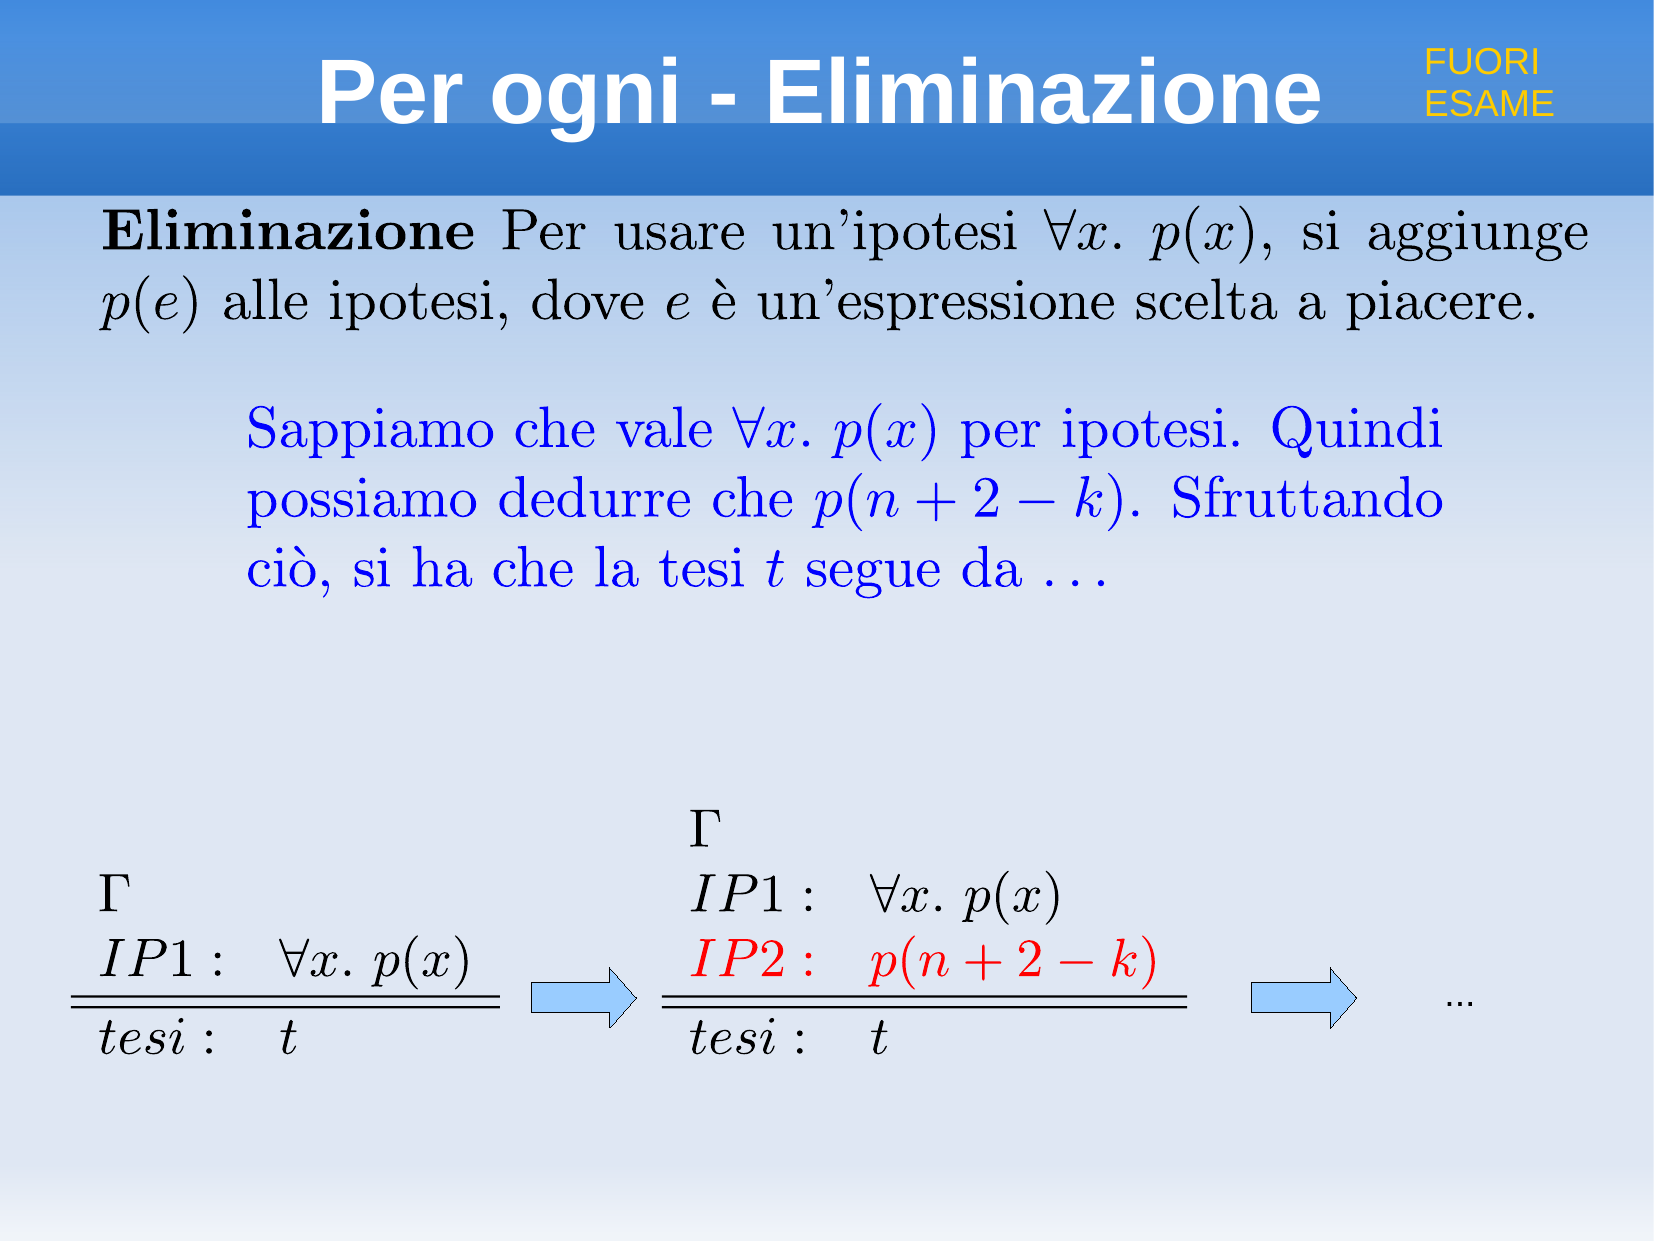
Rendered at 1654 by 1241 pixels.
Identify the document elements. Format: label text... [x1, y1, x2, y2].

text_box ... [1429, 964, 1491, 1022]
text_box [531, 967, 637, 1028]
text_box [661, 809, 1188, 1055]
text_box [1251, 967, 1357, 1029]
picture [0, 0, 1654, 1241]
text_box [98, 205, 1590, 599]
text_box FUORI ESAME [1409, 33, 1571, 132]
title Per ogni - Eliminazione [76, 0, 1565, 196]
text_box [70, 874, 500, 1055]
